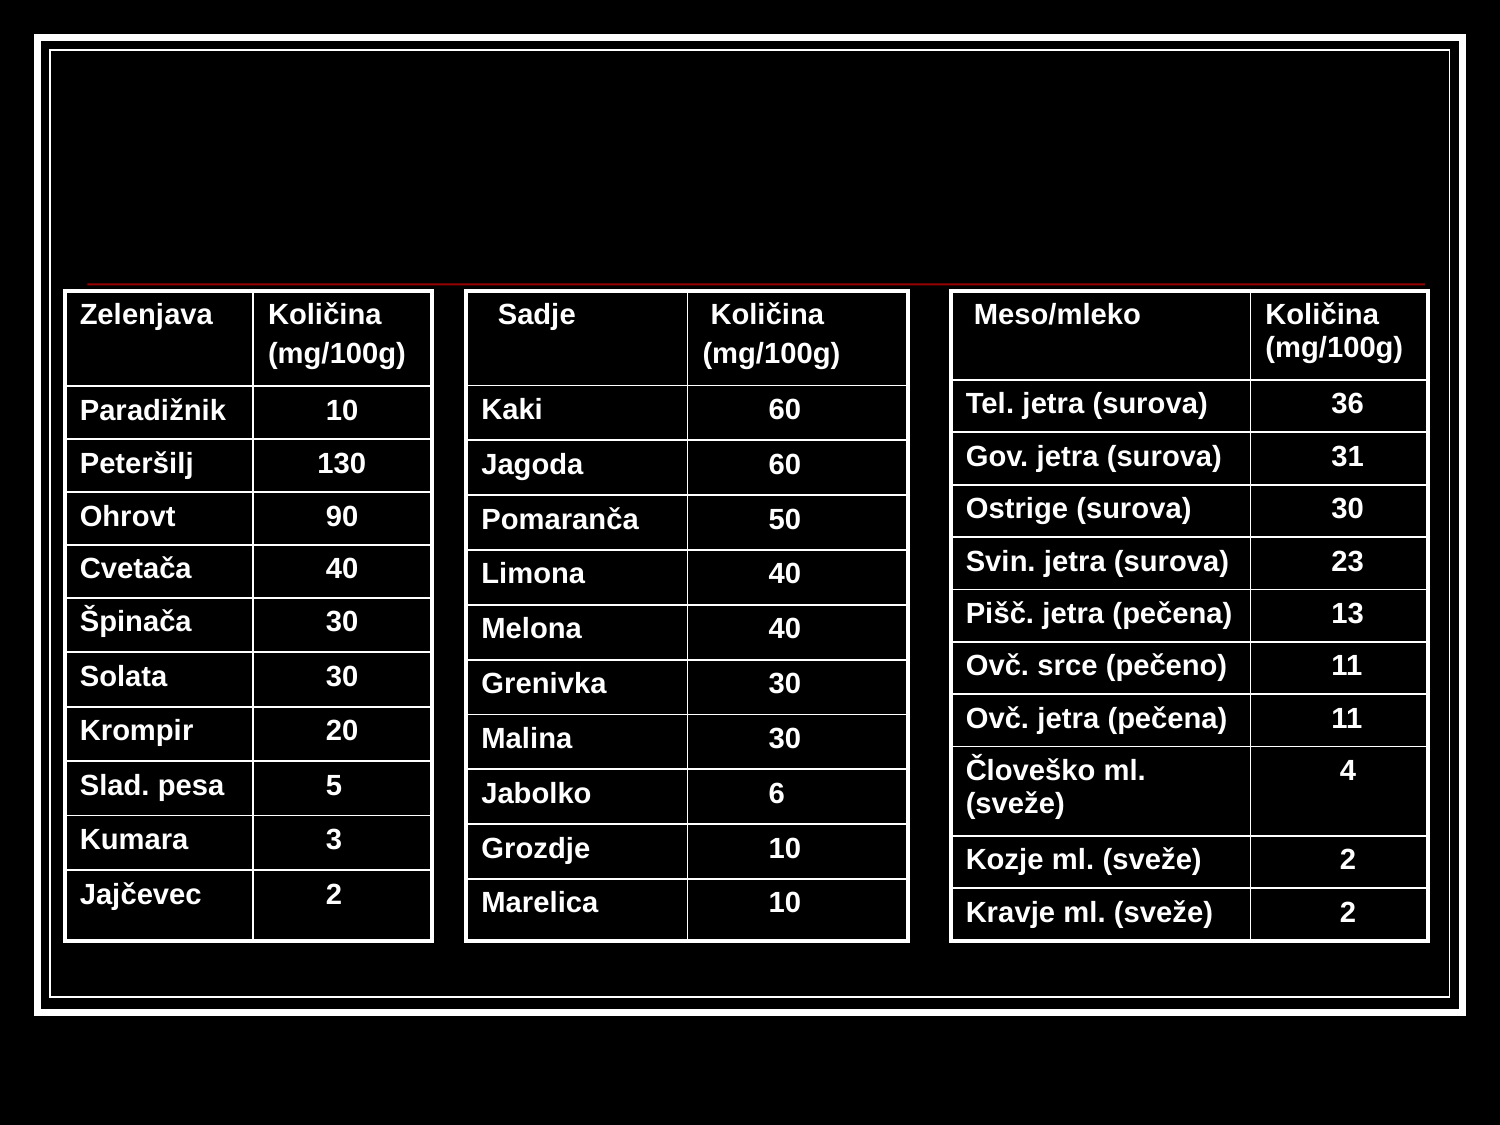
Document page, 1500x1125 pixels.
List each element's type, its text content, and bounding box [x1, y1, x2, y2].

table_cell 90 [254, 493, 430, 544]
table_cell Paradižnik [67, 387, 252, 438]
table_header Količina (mg/100g) [688, 293, 906, 385]
table_cell Melona [468, 606, 687, 659]
table_cell 60 [688, 386, 906, 439]
table_cell Grenivka [468, 661, 687, 714]
table_cell 20 [254, 708, 430, 760]
table_cell 10 [254, 387, 430, 438]
table_cell 30 [254, 653, 430, 706]
table_cell Solata [67, 653, 252, 706]
table_cell Ohrovt [67, 493, 252, 544]
table_cell Slad. pesa [67, 762, 252, 815]
table_cell Malina [468, 715, 687, 768]
table_cell Človeško ml. (sveže) [953, 747, 1250, 835]
table_header Sadje [468, 293, 687, 385]
table_cell Krompir [67, 708, 252, 760]
table_cell 30 [688, 715, 906, 768]
table_header Količina (mg/100g) [1251, 293, 1426, 379]
table_cell 30 [254, 599, 430, 651]
table_cell Jajčevec [67, 871, 252, 939]
table_cell 23 [1251, 538, 1426, 589]
table_header Zelenjava [67, 293, 252, 385]
table_cell Cvetača [67, 546, 252, 597]
table_header Meso/mleko [953, 293, 1250, 379]
table_cell 11 [1251, 643, 1426, 693]
table_cell Ostrige (surova) [953, 486, 1250, 536]
table_cell Marelica [468, 880, 687, 939]
table_cell 40 [688, 551, 906, 604]
table_cell Peteršilj [67, 440, 252, 491]
table_cell Špinača [67, 599, 252, 651]
table_cell 3 [254, 816, 430, 869]
table_cell 10 [688, 825, 906, 878]
table_cell Kaki [468, 386, 687, 439]
table_cell Kumara [67, 816, 252, 869]
table_cell Kozje ml. (sveže) [953, 837, 1250, 887]
table_cell 2 [1251, 837, 1426, 887]
table_cell Jabolko [468, 770, 687, 823]
table_cell 130 [254, 440, 430, 491]
table_cell 10 [688, 880, 906, 939]
table_cell Gov. jetra (surova) [953, 433, 1250, 484]
table_cell Grozdje [468, 825, 687, 878]
table_cell 5 [254, 762, 430, 815]
table_cell 4 [1251, 747, 1426, 835]
table_cell 2 [1251, 889, 1426, 939]
table_cell 60 [688, 441, 906, 494]
table_header Količina (mg/100g) [254, 293, 430, 385]
table_cell Ovč. jetra (pečena) [953, 695, 1250, 746]
table_cell Ovč. srce (pečeno) [953, 643, 1250, 693]
table_cell Pišč. jetra (pečena) [953, 590, 1250, 641]
table_cell Svin. jetra (surova) [953, 538, 1250, 589]
table_cell 30 [688, 661, 906, 714]
table_cell 50 [688, 496, 906, 549]
table_cell Tel. jetra (surova) [953, 381, 1250, 431]
table_cell Kravje ml. (sveže) [953, 889, 1250, 939]
table_cell 40 [688, 606, 906, 659]
table_cell Limona [468, 551, 687, 604]
table_cell 11 [1251, 695, 1426, 746]
table_cell 30 [1251, 486, 1426, 536]
table_cell 40 [254, 546, 430, 597]
table_cell Pomaranča [468, 496, 687, 549]
table_cell 31 [1251, 433, 1426, 484]
table_cell 2 [254, 871, 430, 939]
table_cell Jagoda [468, 441, 687, 494]
table_cell 6 [688, 770, 906, 823]
table_cell 36 [1251, 381, 1426, 431]
table_cell 13 [1251, 590, 1426, 641]
